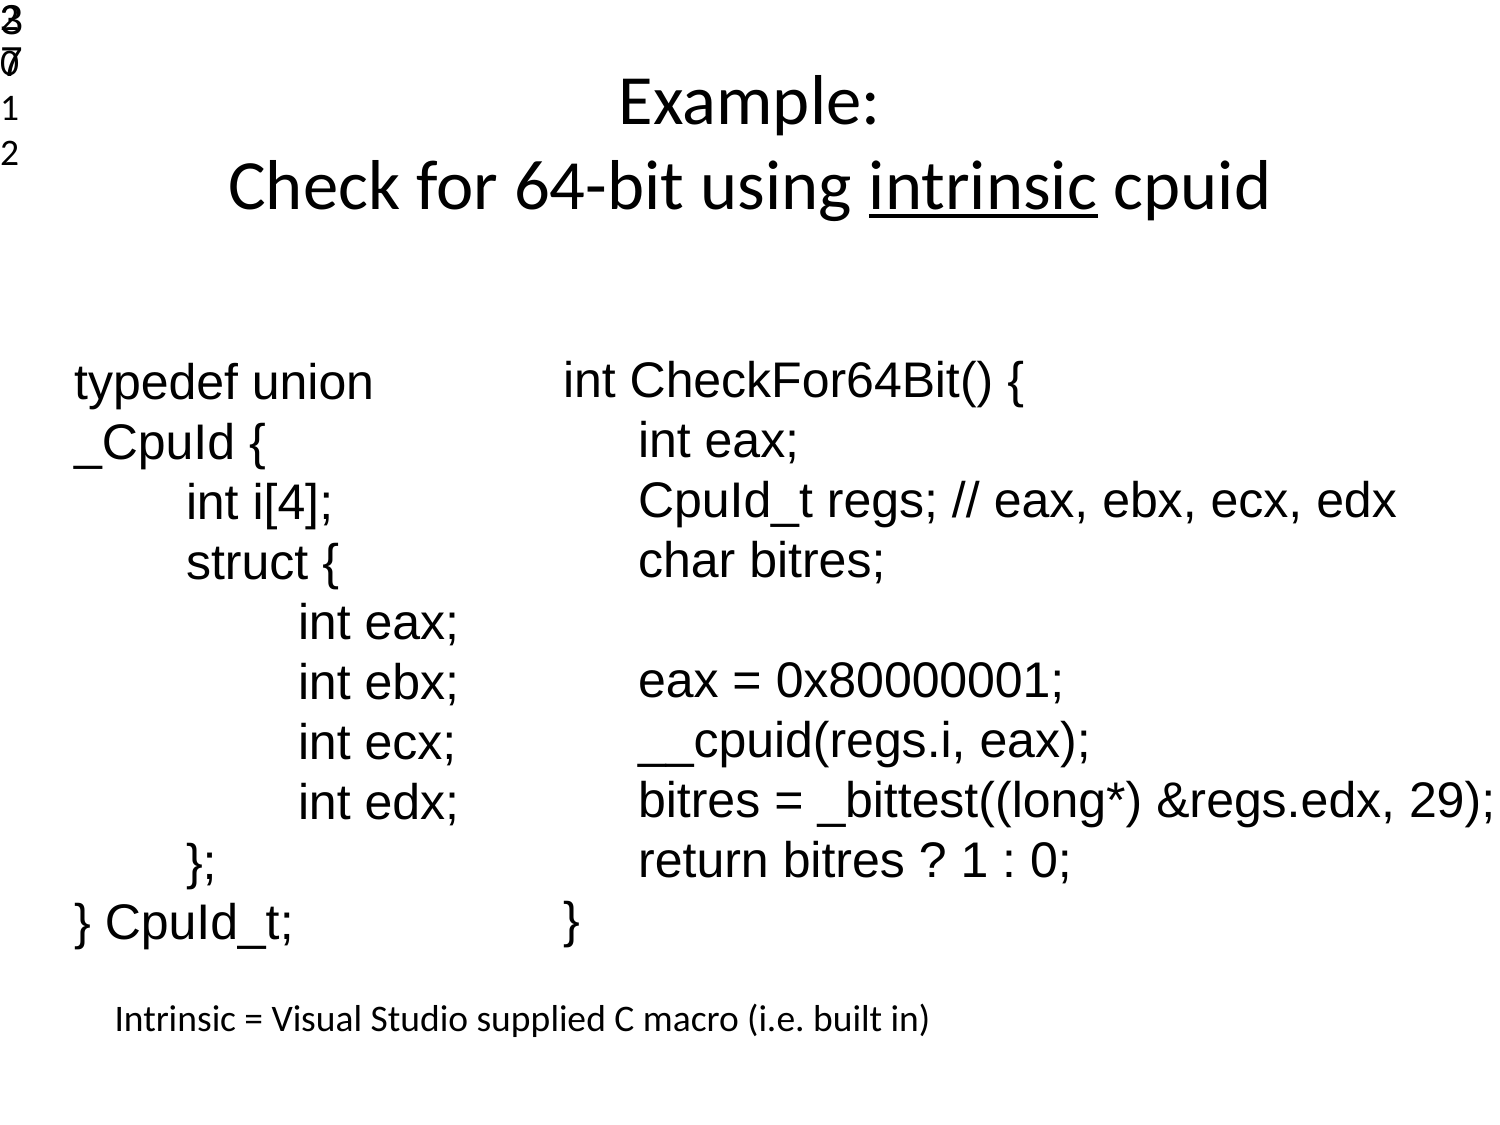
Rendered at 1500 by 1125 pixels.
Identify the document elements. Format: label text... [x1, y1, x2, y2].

title Example: Check for 64-bit using intrinsic cpuid [75, 45, 1425, 233]
text_box Intrinsic = Visual Studio supplied C macro (i.e. built in) [99, 986, 1127, 1047]
text_box typedef union _CpuId { int i[4]; struct { int eax; int ebx; int ecx; int edx; }; } CpuId_t; [59, 342, 498, 957]
text_box int CheckFor64Bit() { int eax; CpuId_t regs; // eax, ebx, ecx, edx char bitres; eax = 0x80000001; __cpuid(regs.i, eax); bitres = _bittest((long*) &regs.edx, 29); return bitres ? 1 : 0; } [548, 339, 1500, 955]
